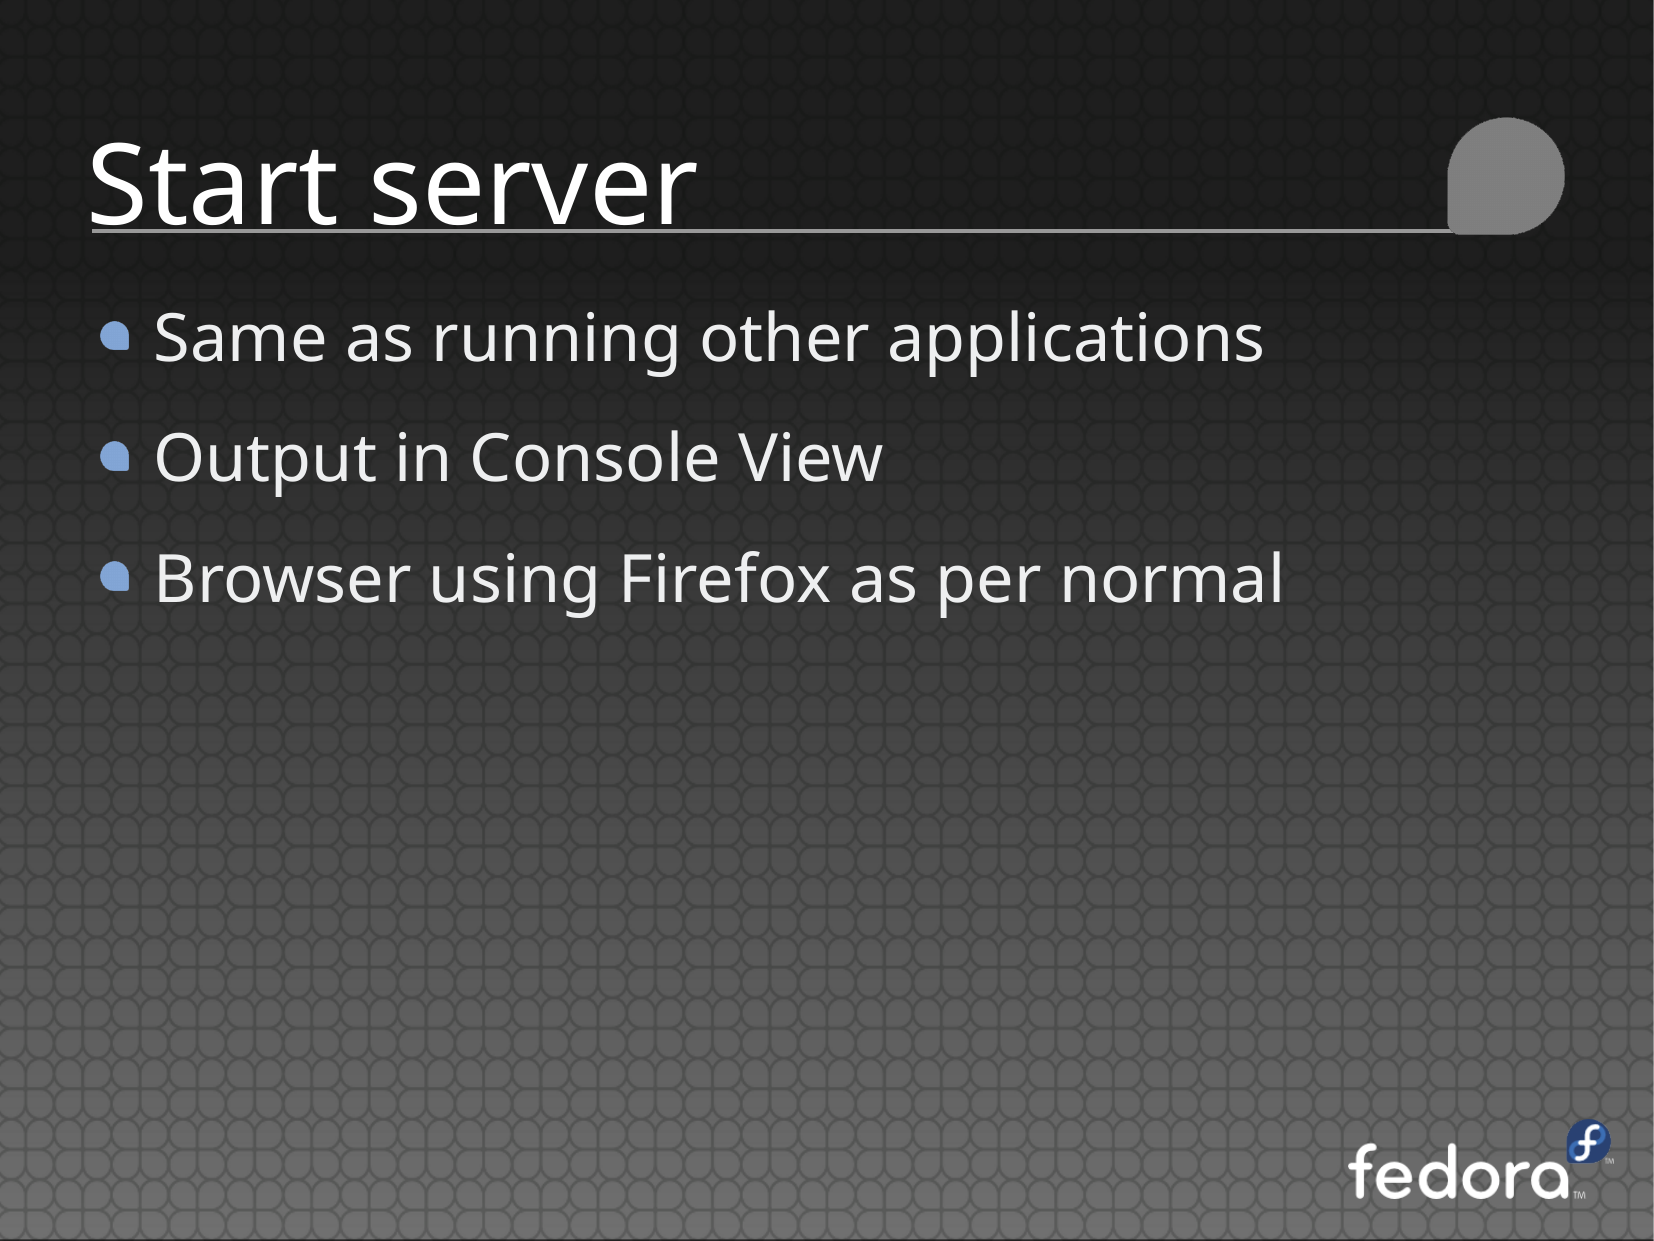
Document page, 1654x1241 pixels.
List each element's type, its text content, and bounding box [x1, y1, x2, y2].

picture [0, 0, 1654, 1241]
title Start server [86, 112, 1576, 249]
list Same as running other applications Output in Console View Browser using Firefox as per normal [82, 290, 1571, 1109]
